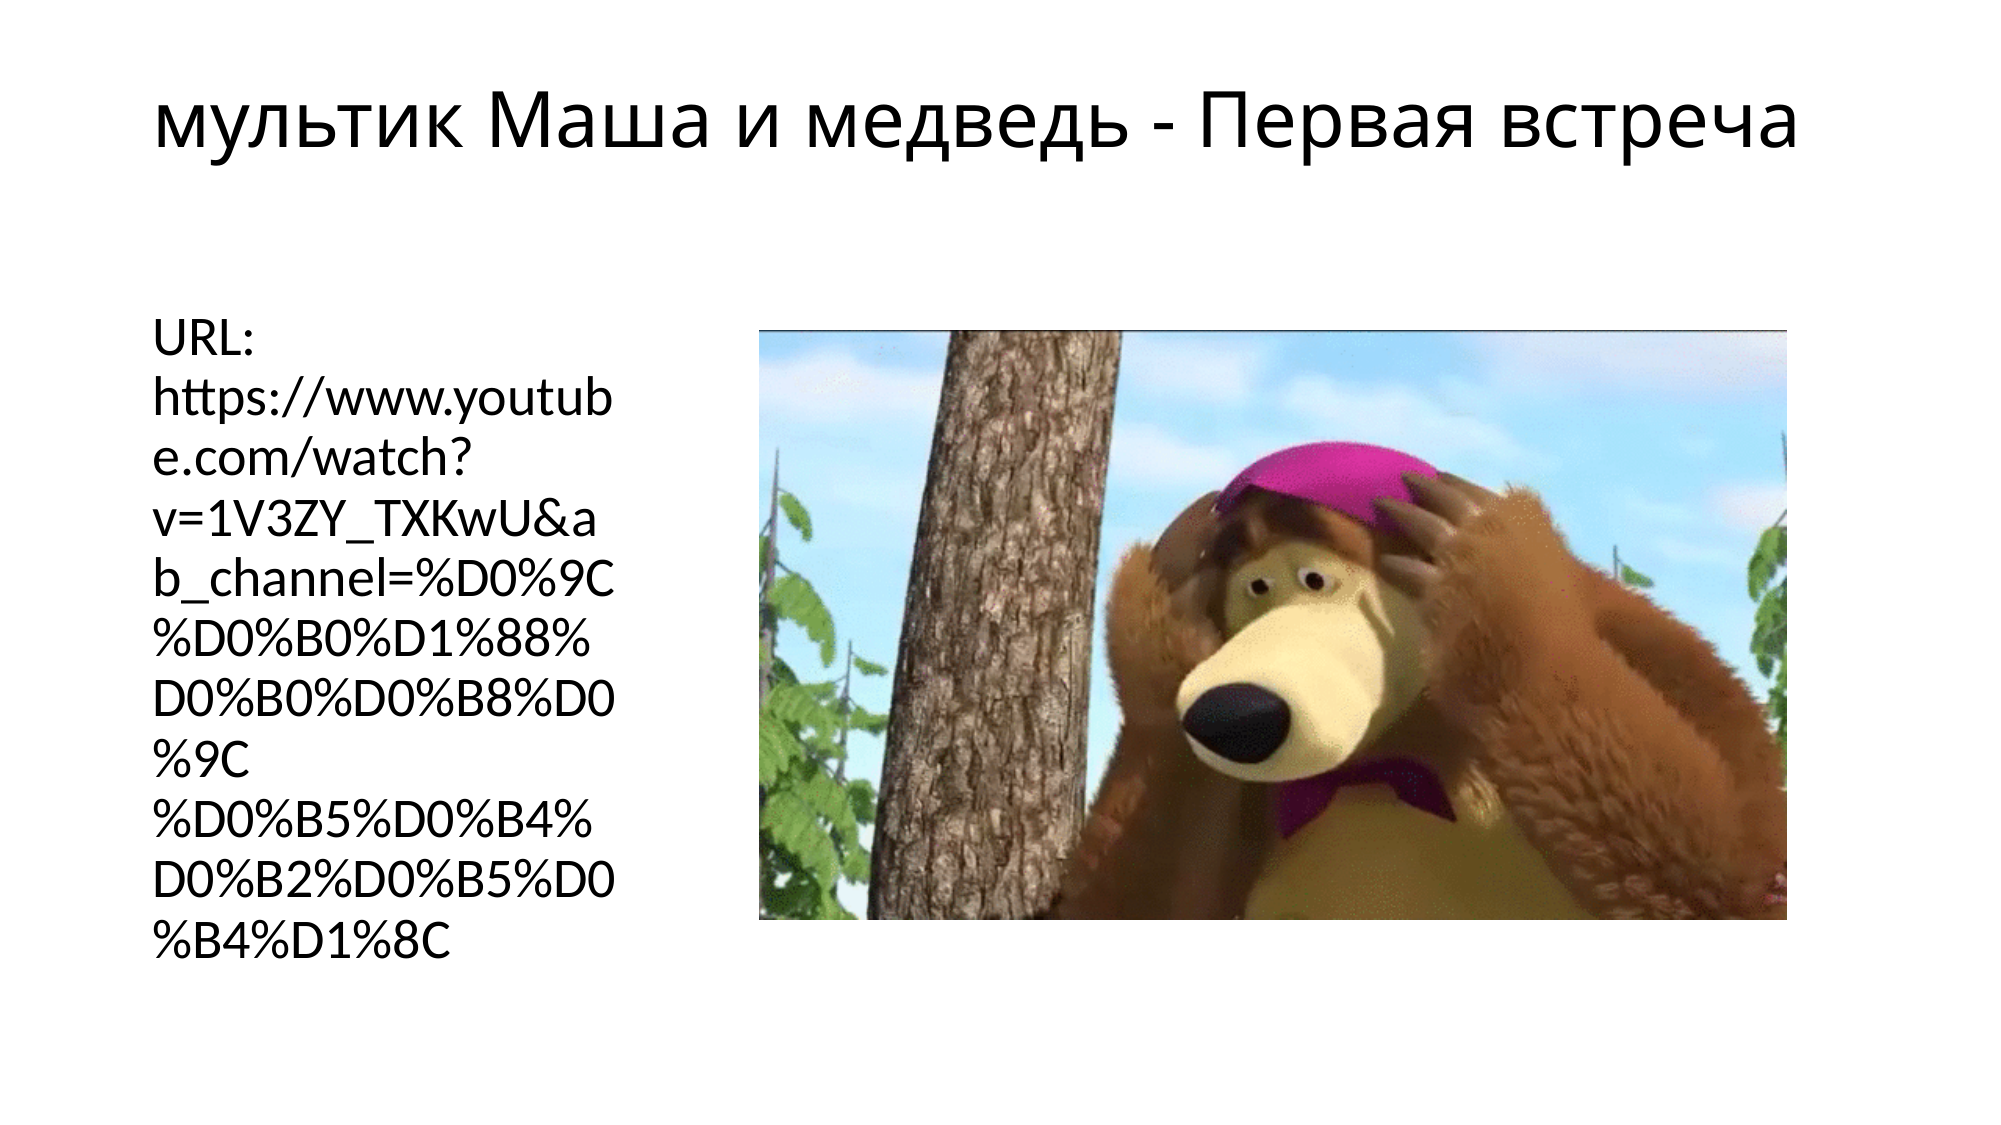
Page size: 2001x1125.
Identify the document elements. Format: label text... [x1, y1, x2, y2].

picture [759, 330, 1787, 920]
title мультик Маша и медведь - Первая встреча [137, 59, 1863, 278]
list URL: https://www.youtube.com/watch?v=1V3ZY_TXKwU&ab_channel=%D0%9C%D0%B0%D1%88%D0%B0%D0%B8%D0%9C%D0%B5%D0%B4%D0%B2%D0%B5%D0%B4%D1%8C [137, 299, 640, 1014]
